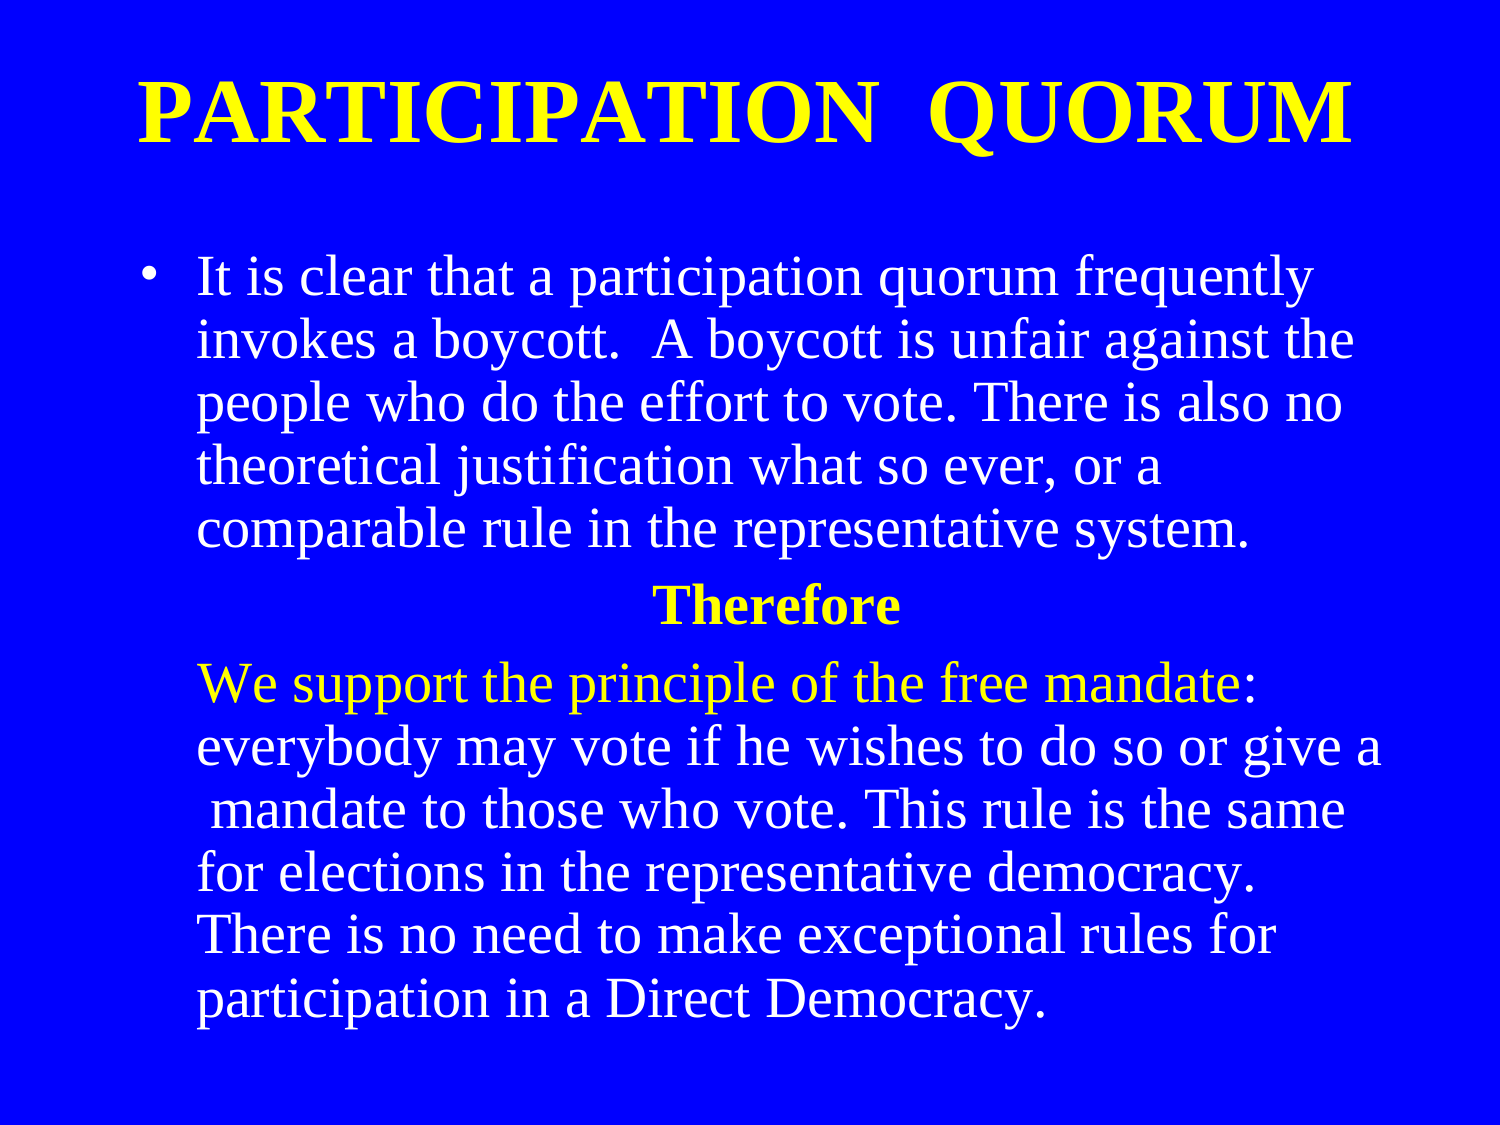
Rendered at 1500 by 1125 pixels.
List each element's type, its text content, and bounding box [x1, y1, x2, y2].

list It is clear that a participation quorum frequently invokes a boycott. A boycott is unfair against the people who do the effort to vote. There is also no theoretical justification what so ever, or a comparable rule in the representative system. Therefore We support the principle of the free mandate: everybody may vote if he wishes to do so or give a mandate to those who vote. This rule is the same for elections in the representative democracy. There is no need to make exceptional rules for participation in a Direct Democracy. [125, 237, 1401, 1025]
title PARTICIPATION QUORUM [99, 37, 1388, 175]
